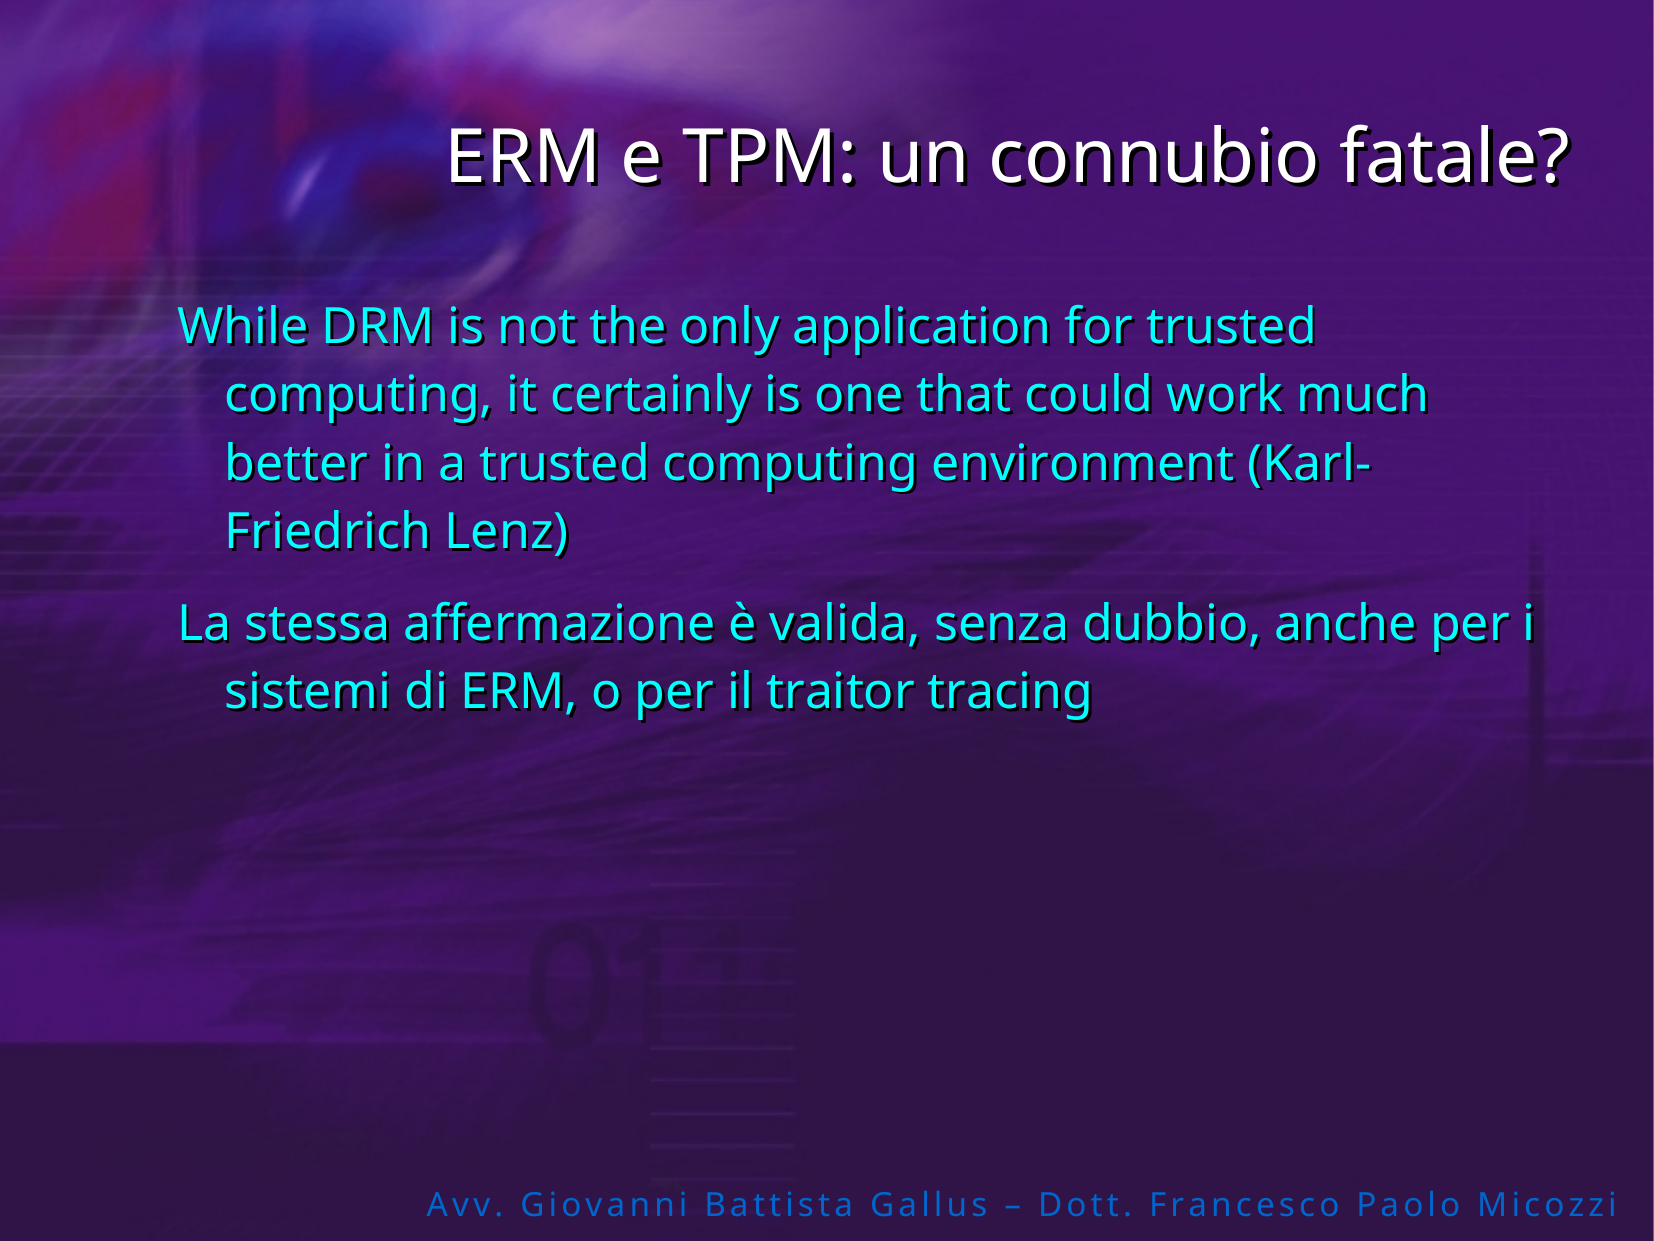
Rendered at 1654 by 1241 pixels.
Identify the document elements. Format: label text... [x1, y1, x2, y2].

title ERM e TPM: un connubio fatale? [82, 49, 1571, 257]
picture [0, 0, 1654, 1241]
list While DRM is not the only application for trusted computing, it certainly is one that could work much better in a trusted computing environment (Karl-Friedrich Lenz) La stessa affermazione è valida, senza dubbio, anche per i sistemi di ERM, o per il traitor tracing [82, 290, 1571, 1109]
